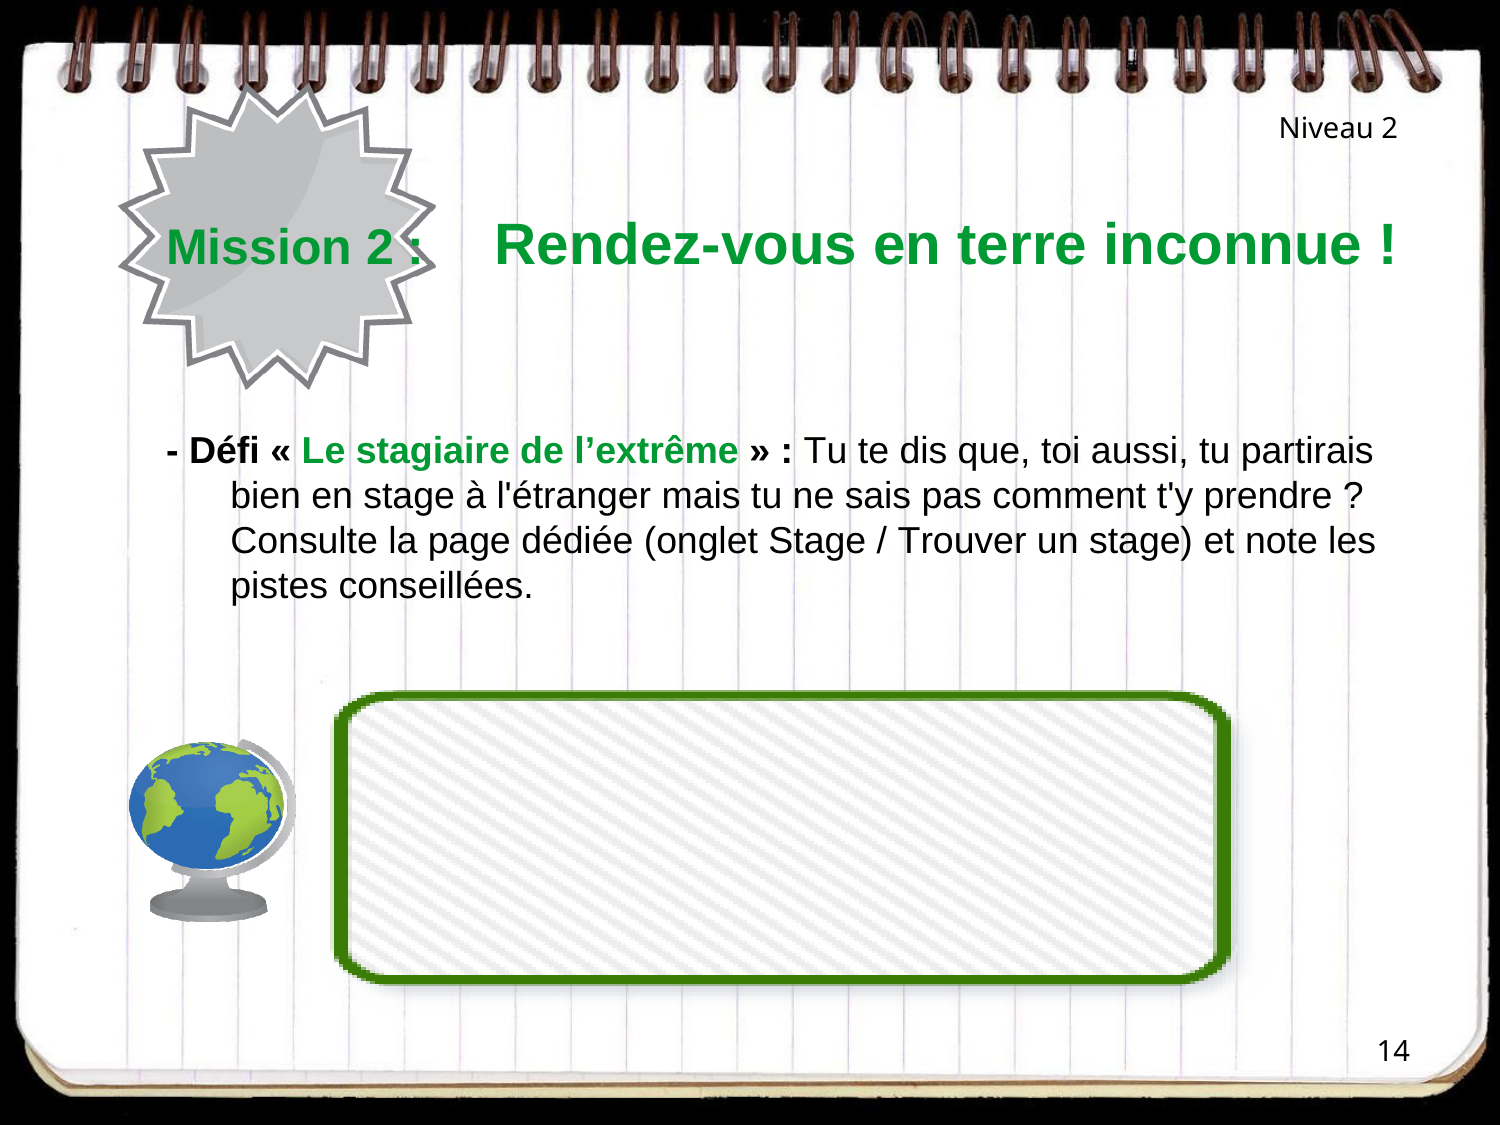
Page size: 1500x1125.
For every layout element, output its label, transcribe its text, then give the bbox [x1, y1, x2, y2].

text_box Niveau 2 [1263, 101, 1442, 153]
picture [0, 0, 1500, 1125]
text_box <number> [1074, 1024, 1425, 1103]
text_box Mission 2 : Rendez-vous en terre inconnue ! - Défi « Le stagiaire de l’extrême » : Tu te dis que, toi aussi, tu partirais bien en stage à l'étranger mais tu ne sais pas comment t'y prendre ? Consulte la page dédiée (onglet Stage / Trouver un stage) et note les pistes conseillées. [93, 198, 1460, 665]
